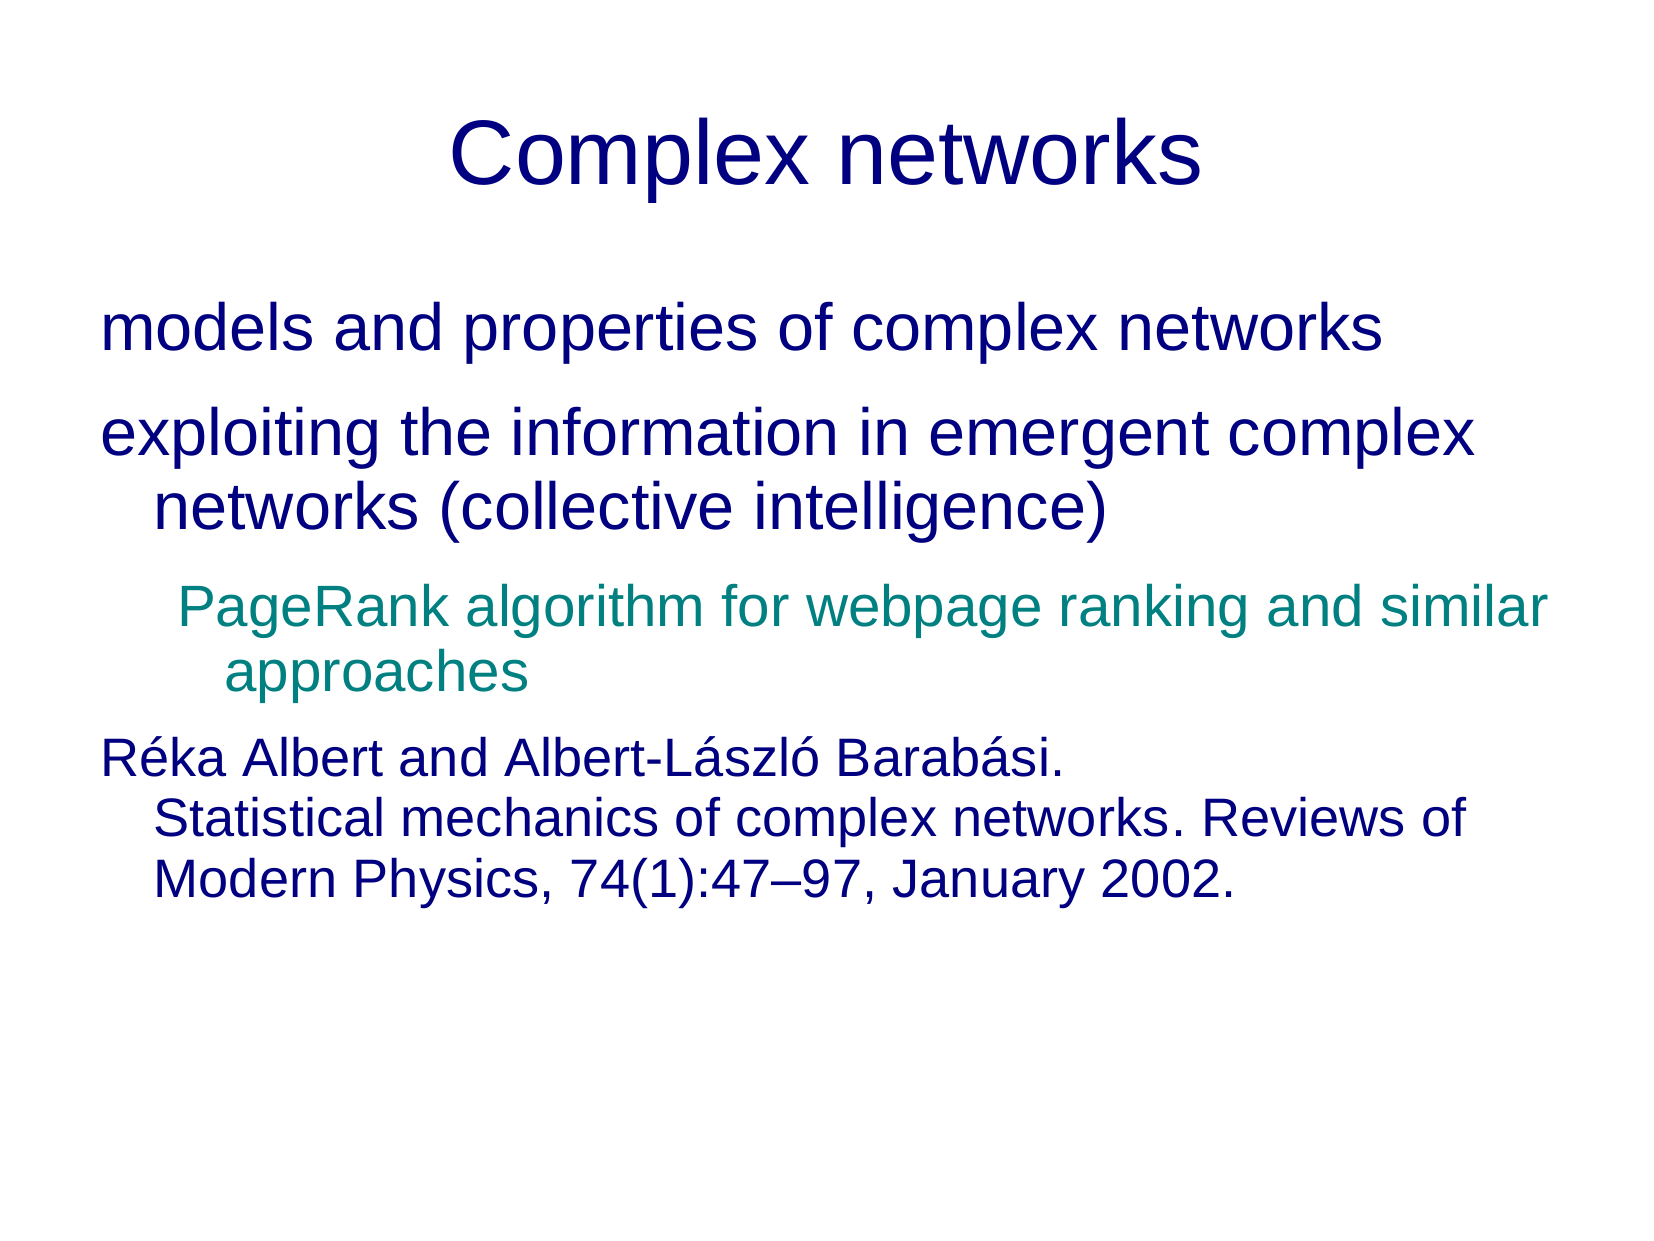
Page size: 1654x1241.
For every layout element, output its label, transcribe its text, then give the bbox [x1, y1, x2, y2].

title Complex networks [82, 49, 1571, 257]
list models and properties of complex networks exploiting the information in emergent complex networks (collective intelligence) PageRank algorithm for webpage ranking and similar approaches Réka Albert and Albert-László Barabási. Statistical mechanics of complex networks. Reviews of Modern Physics, 74(1):47–97, January 2002. [82, 290, 1571, 1109]
